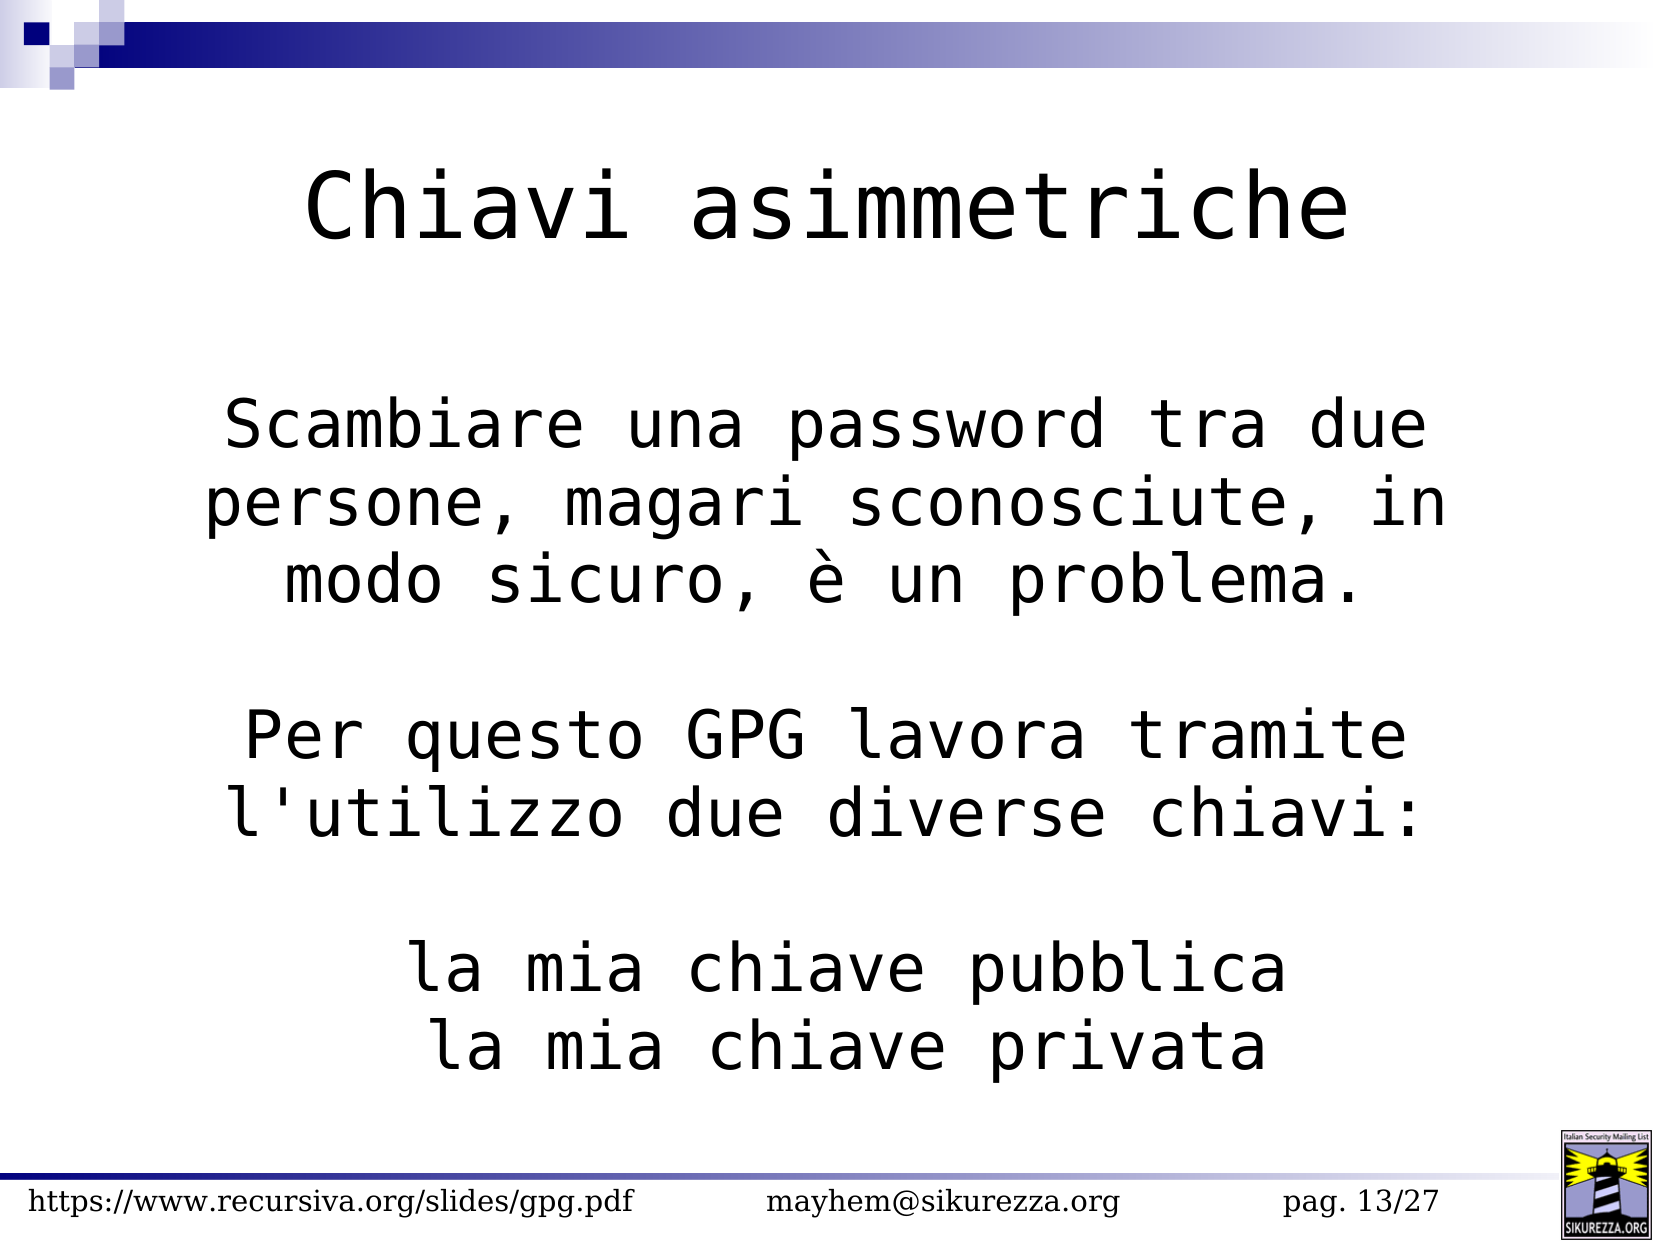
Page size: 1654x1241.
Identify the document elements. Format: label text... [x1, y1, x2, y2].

title Chiavi asimmetriche [121, 102, 1534, 311]
subtitle Scambiare una password tra due persone, magari sconosciute, in modo sicuro, è un problema. Per questo GPG lavora tramite l'utilizzo due diverse chiavi: la mia chiave pubblica la mia chiave privata [121, 344, 1534, 1127]
picture [0, 1128, 1654, 1241]
